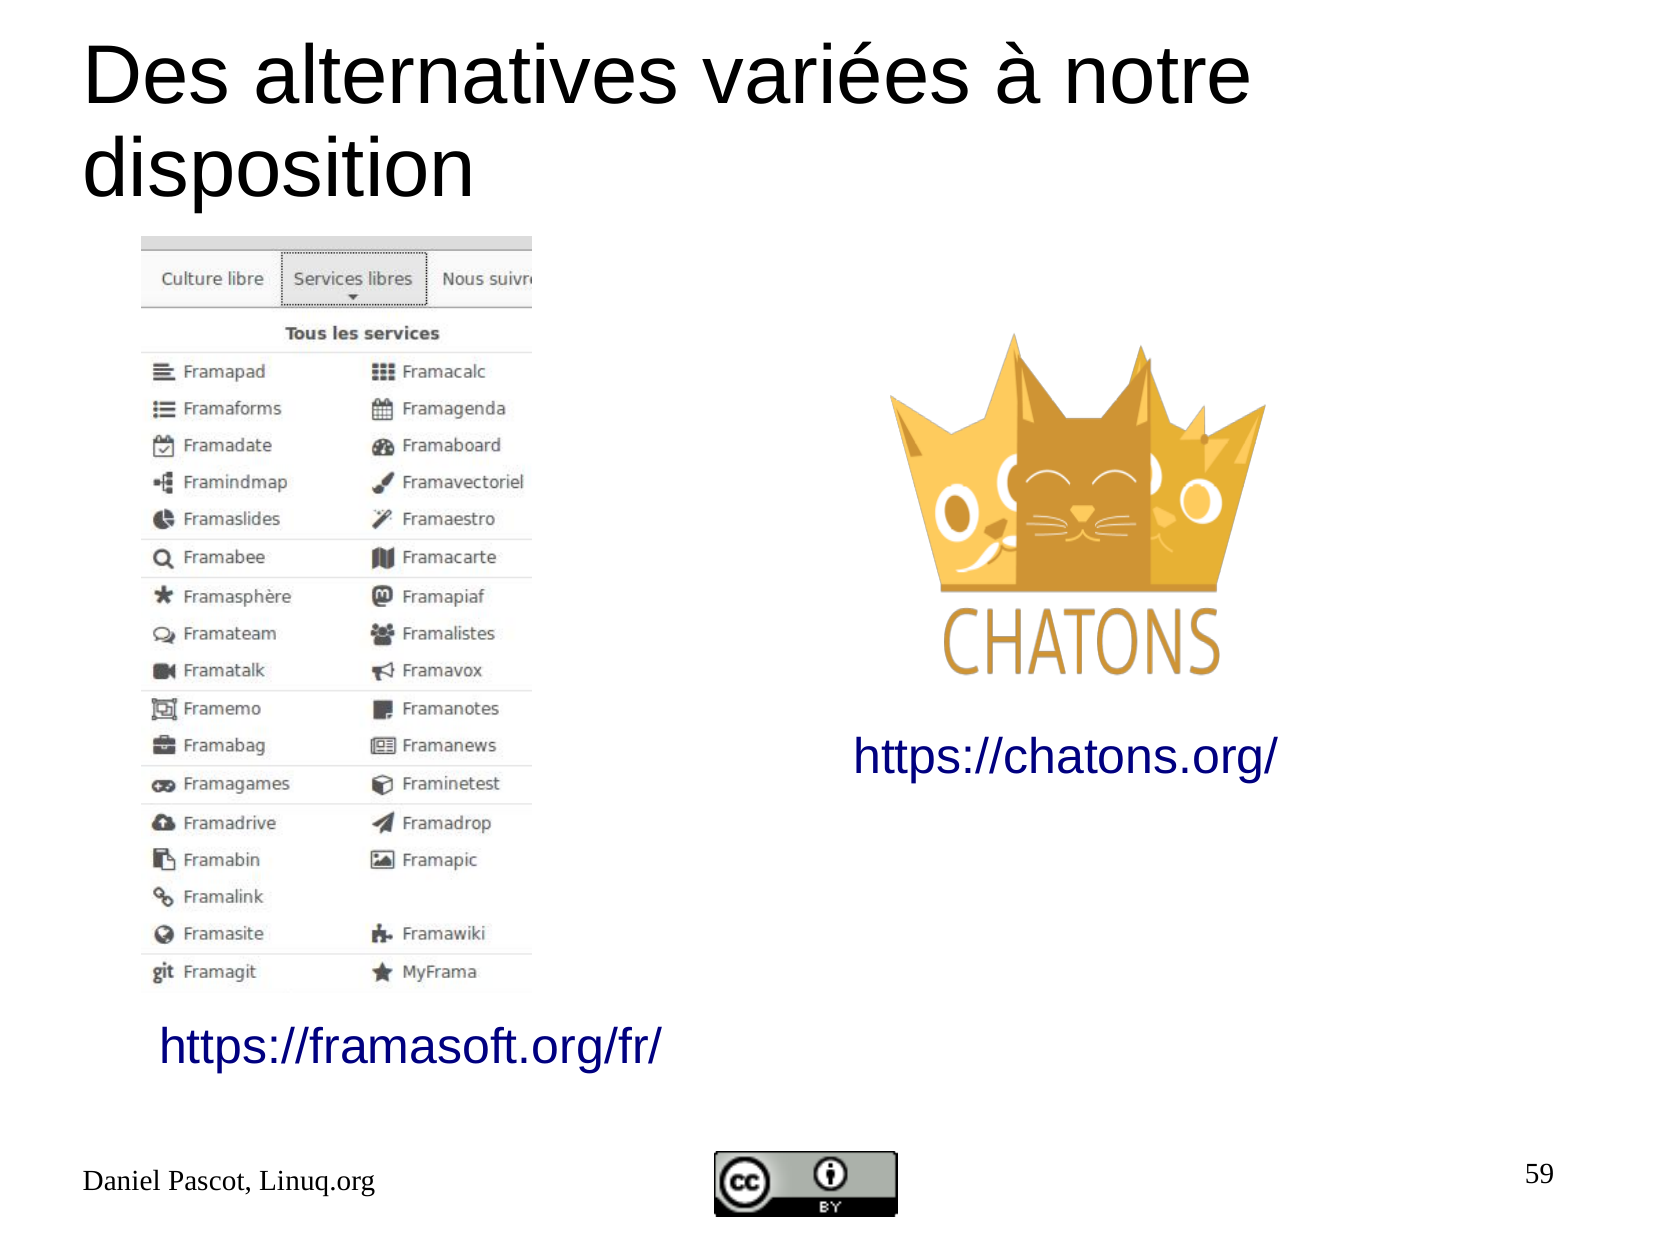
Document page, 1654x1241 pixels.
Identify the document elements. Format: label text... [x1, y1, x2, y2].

picture [141, 236, 532, 993]
text_box https://framasoft.org/fr/ [144, 1010, 780, 1087]
picture [885, 271, 1276, 720]
title Des alternatives variées à notre disposition [82, 0, 1571, 246]
picture [714, 1151, 898, 1217]
text_box https://chatons.org/ [838, 720, 1341, 797]
